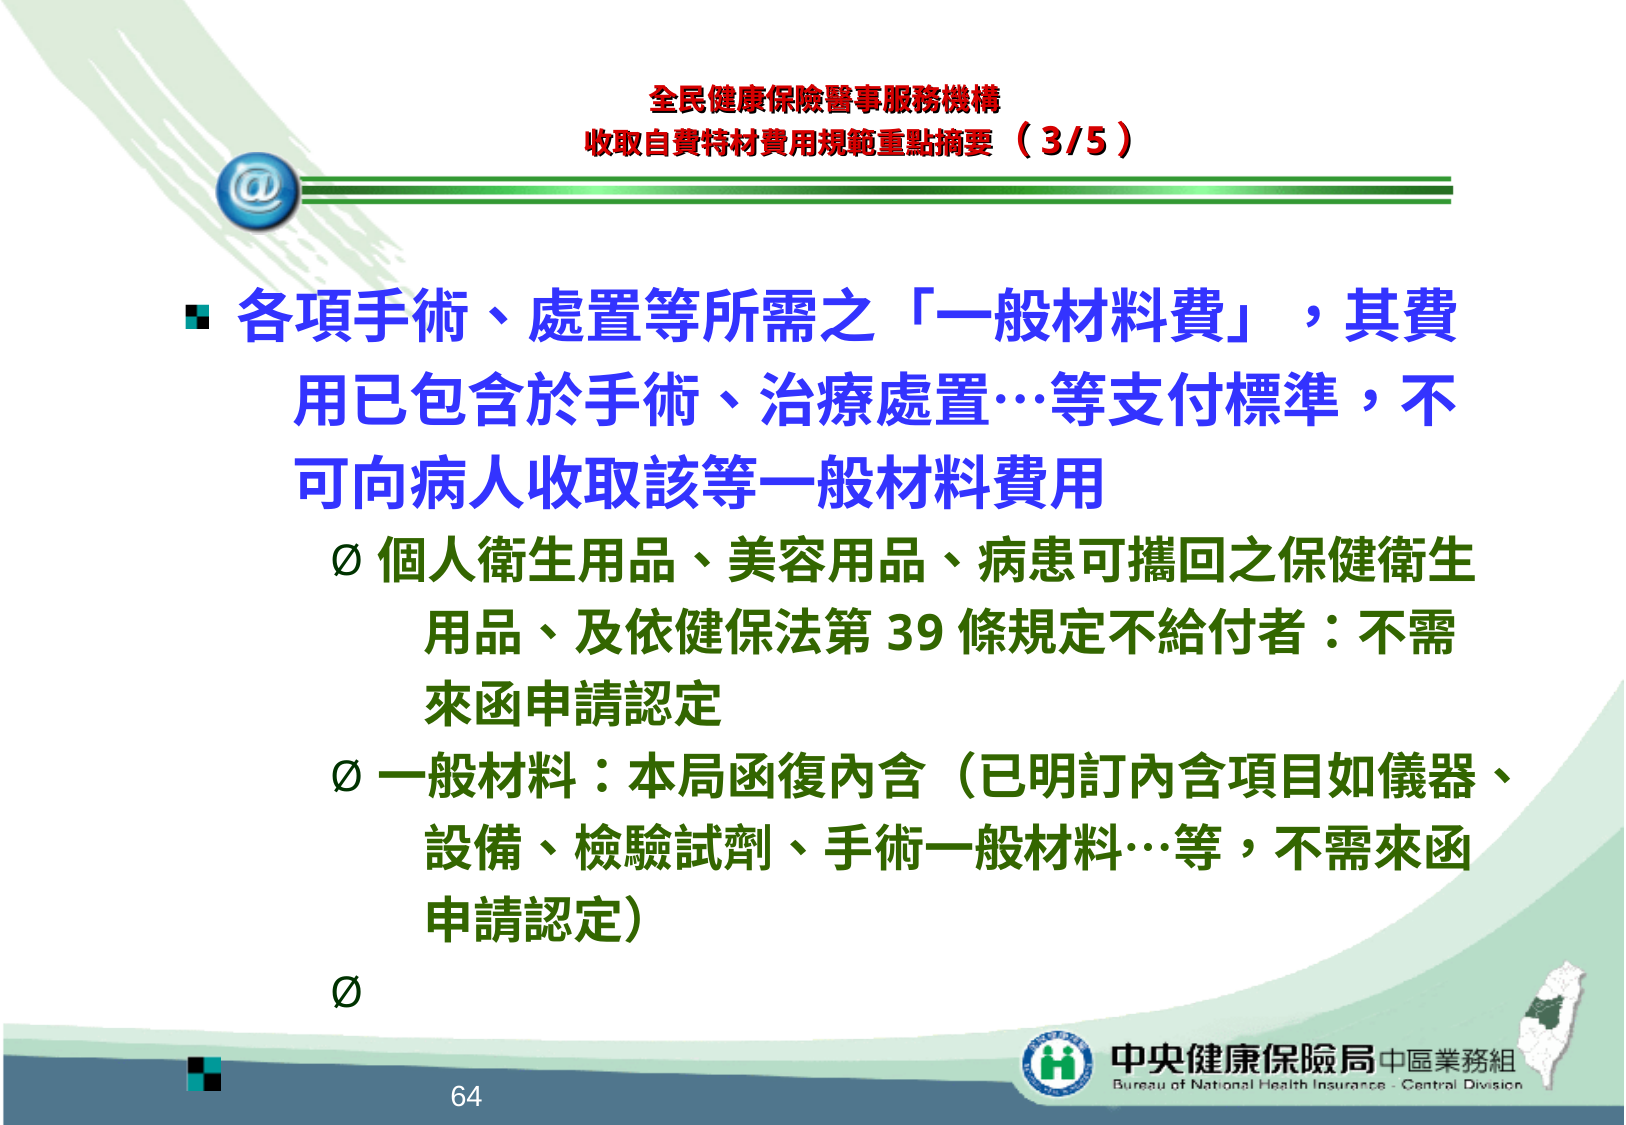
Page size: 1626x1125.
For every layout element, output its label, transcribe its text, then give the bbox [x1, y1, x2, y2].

text_box [435, 1065, 815, 1125]
list 各項手術、處置等所需之「一般材料費」，其費用已包含於手術、治療處置…等支付標準，不可向病人收取該等一般材料費用 個人衛生用品、美容用品、病患可攜回之保健衛生用品、及依健保法第39條規定不給付者：不需來函申請認定 一般材料：本局函復內含（已明訂內含項目如儀器、設備、檢驗試劑、手術一般材料…等，不需來函申請認定） [165, 257, 1499, 997]
title 全民健康保險醫事服務機構 收取自費特材費用規範重點摘要（3/5） [56, 44, 1593, 232]
